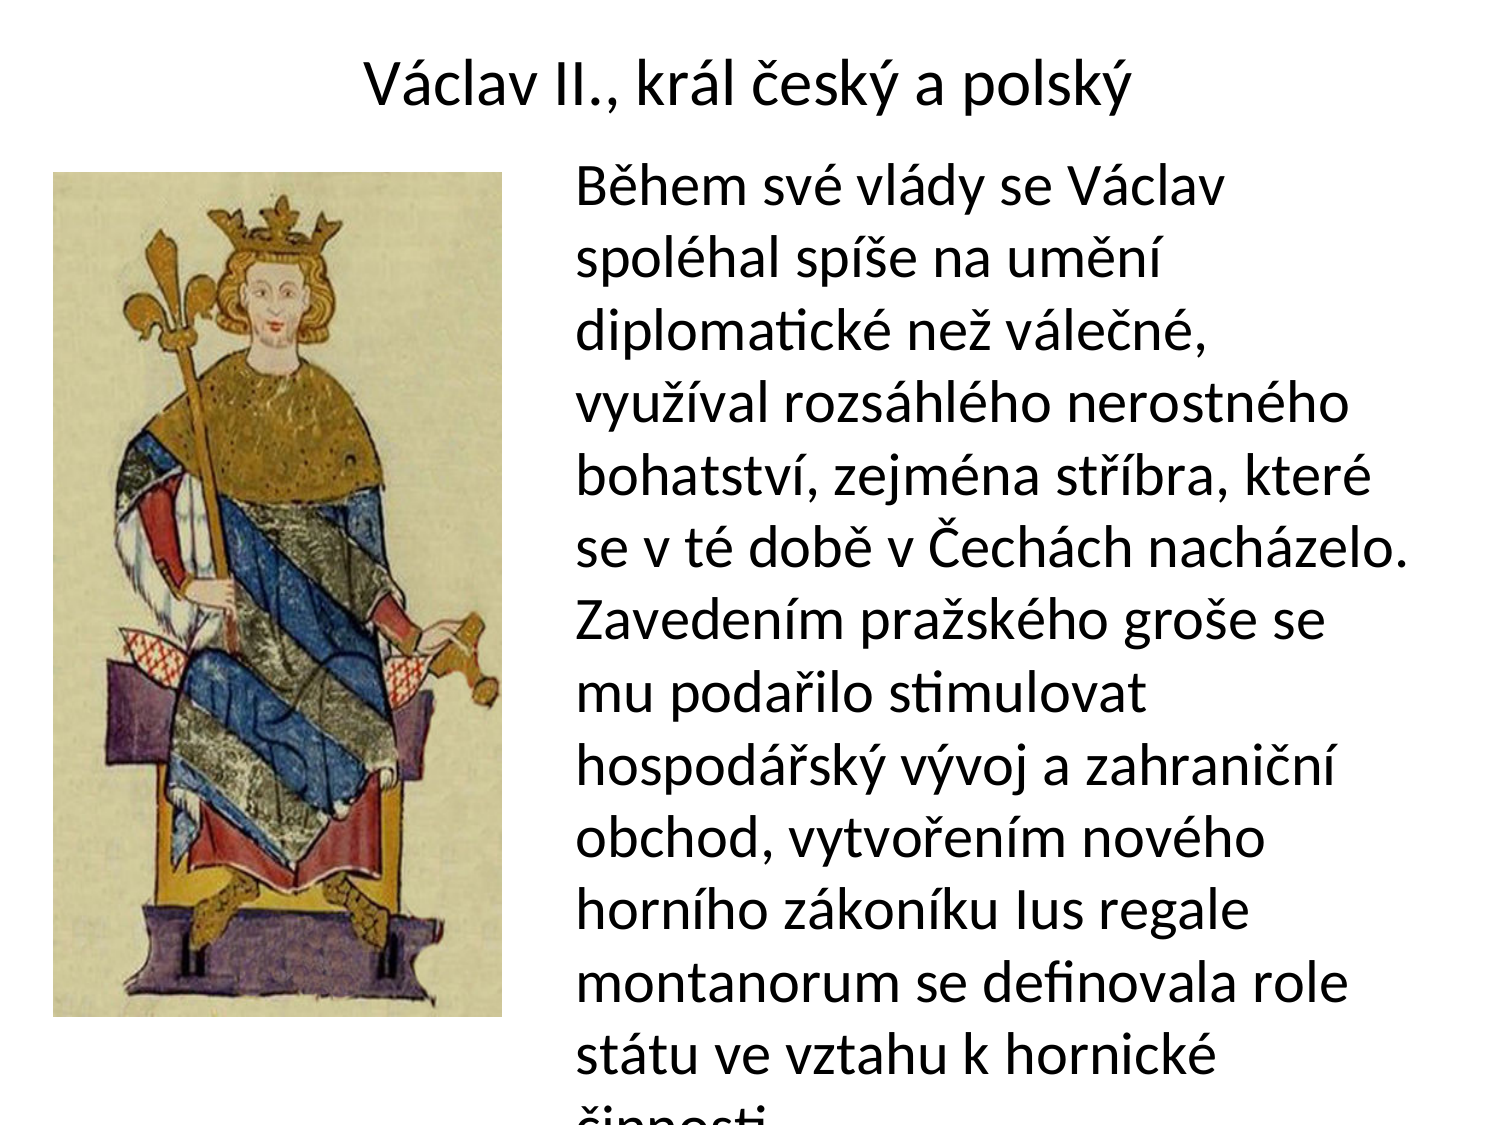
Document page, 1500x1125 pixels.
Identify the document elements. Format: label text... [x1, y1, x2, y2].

picture [53, 172, 502, 1017]
text_box Během své vlády se Václav spoléhal spíše na umění diplomatické než válečné, využíval rozsáhlého nerostného bohatství, zejména stříbra, které se v té době v Čechách nacházelo. Zavedením pražského groše se mu podařilo stimulovat hospodářský vývoj a zahraniční obchod, vytvořením nového horního zákoníku Ius regale montanorum se definovala role státu ve vztahu k hornické činnosti. [560, 137, 1436, 1125]
text_box Václav II., král český a polský [349, 30, 1150, 127]
